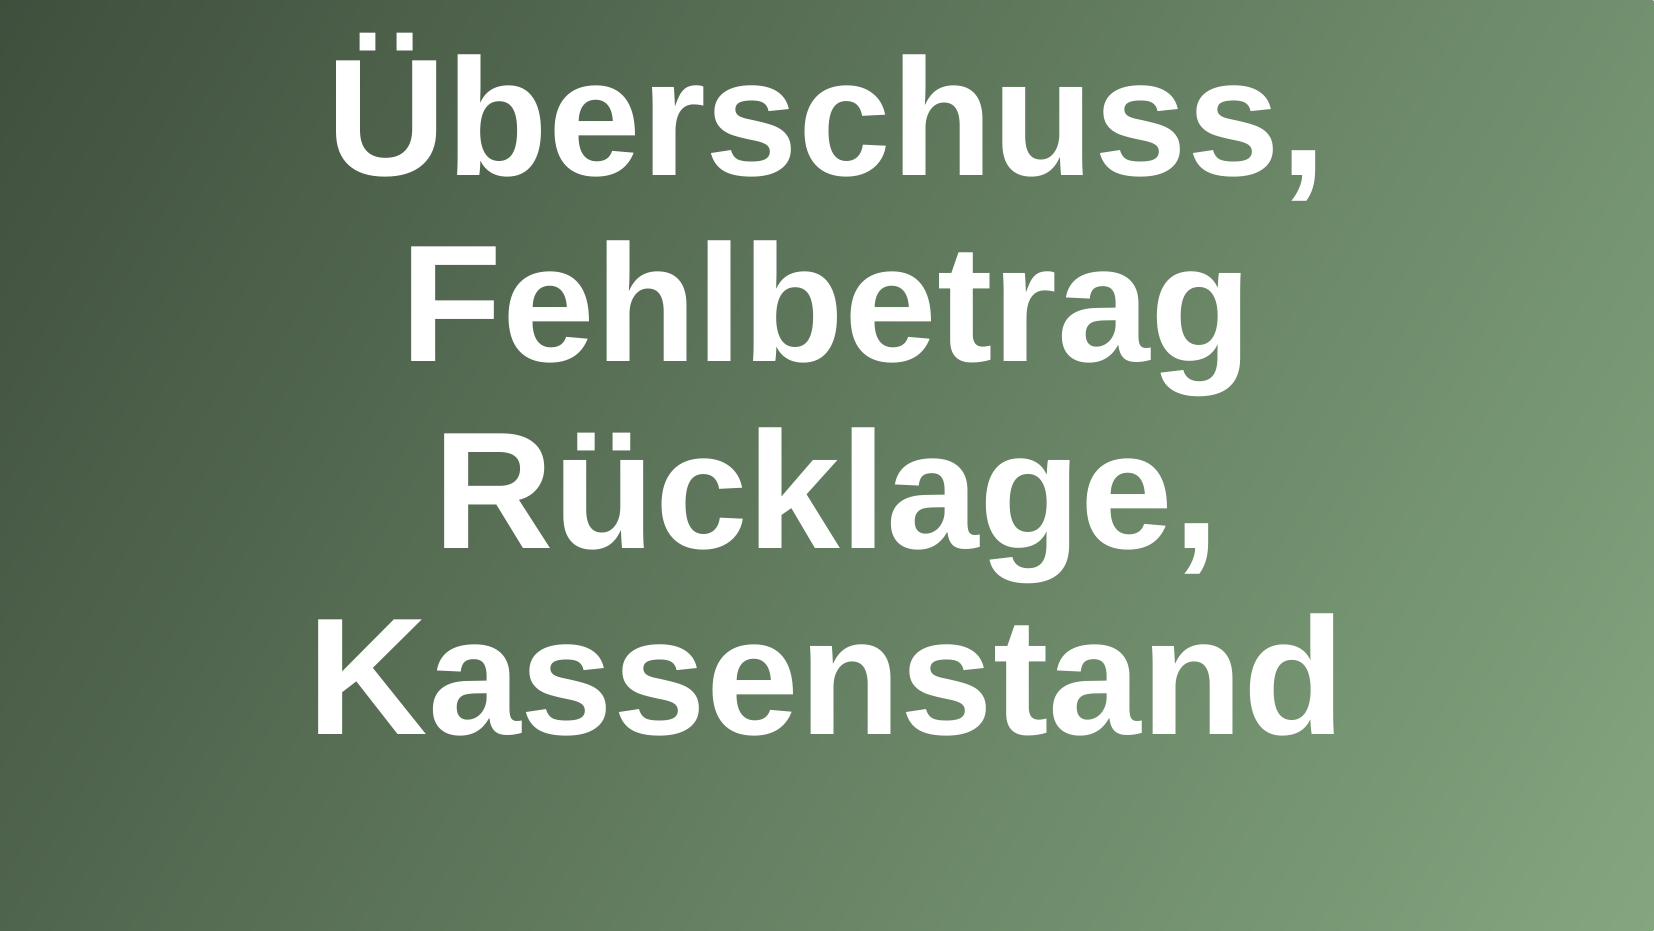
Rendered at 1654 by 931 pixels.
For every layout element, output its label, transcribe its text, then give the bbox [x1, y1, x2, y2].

subtitle Überschuss, Fehlbetrag Rücklage, Kassenstand [0, 24, 1654, 770]
